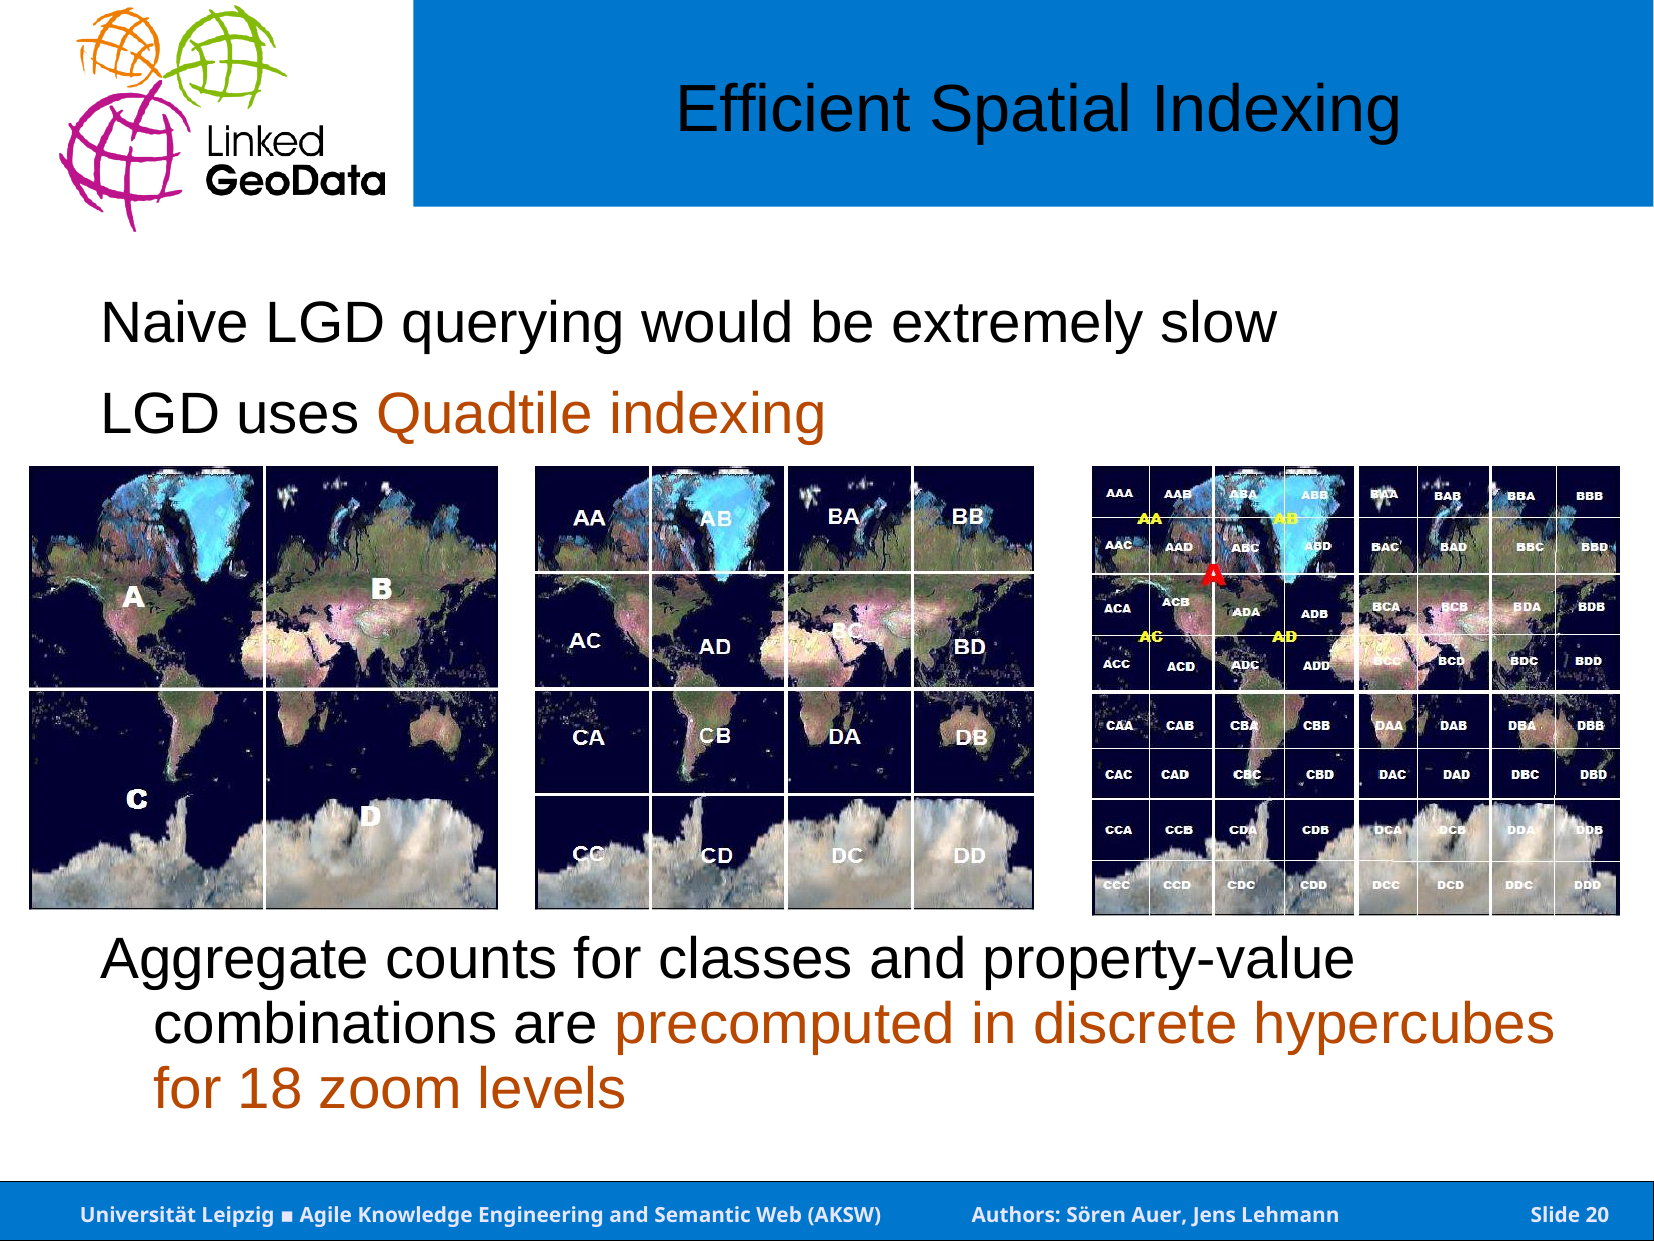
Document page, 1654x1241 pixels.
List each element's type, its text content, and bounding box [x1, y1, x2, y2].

picture [1092, 466, 1620, 916]
picture [59, 5, 385, 232]
picture [29, 466, 498, 910]
title Efficient Spatial Indexing [442, 38, 1636, 178]
picture [535, 466, 1034, 910]
list Naive LGD querying would be extremely slow LGD uses Quadtile indexing Aggregate counts for classes and property-value combinations are precomputed in discrete hypercubes for 18 zoom levels [82, 290, 1571, 1122]
